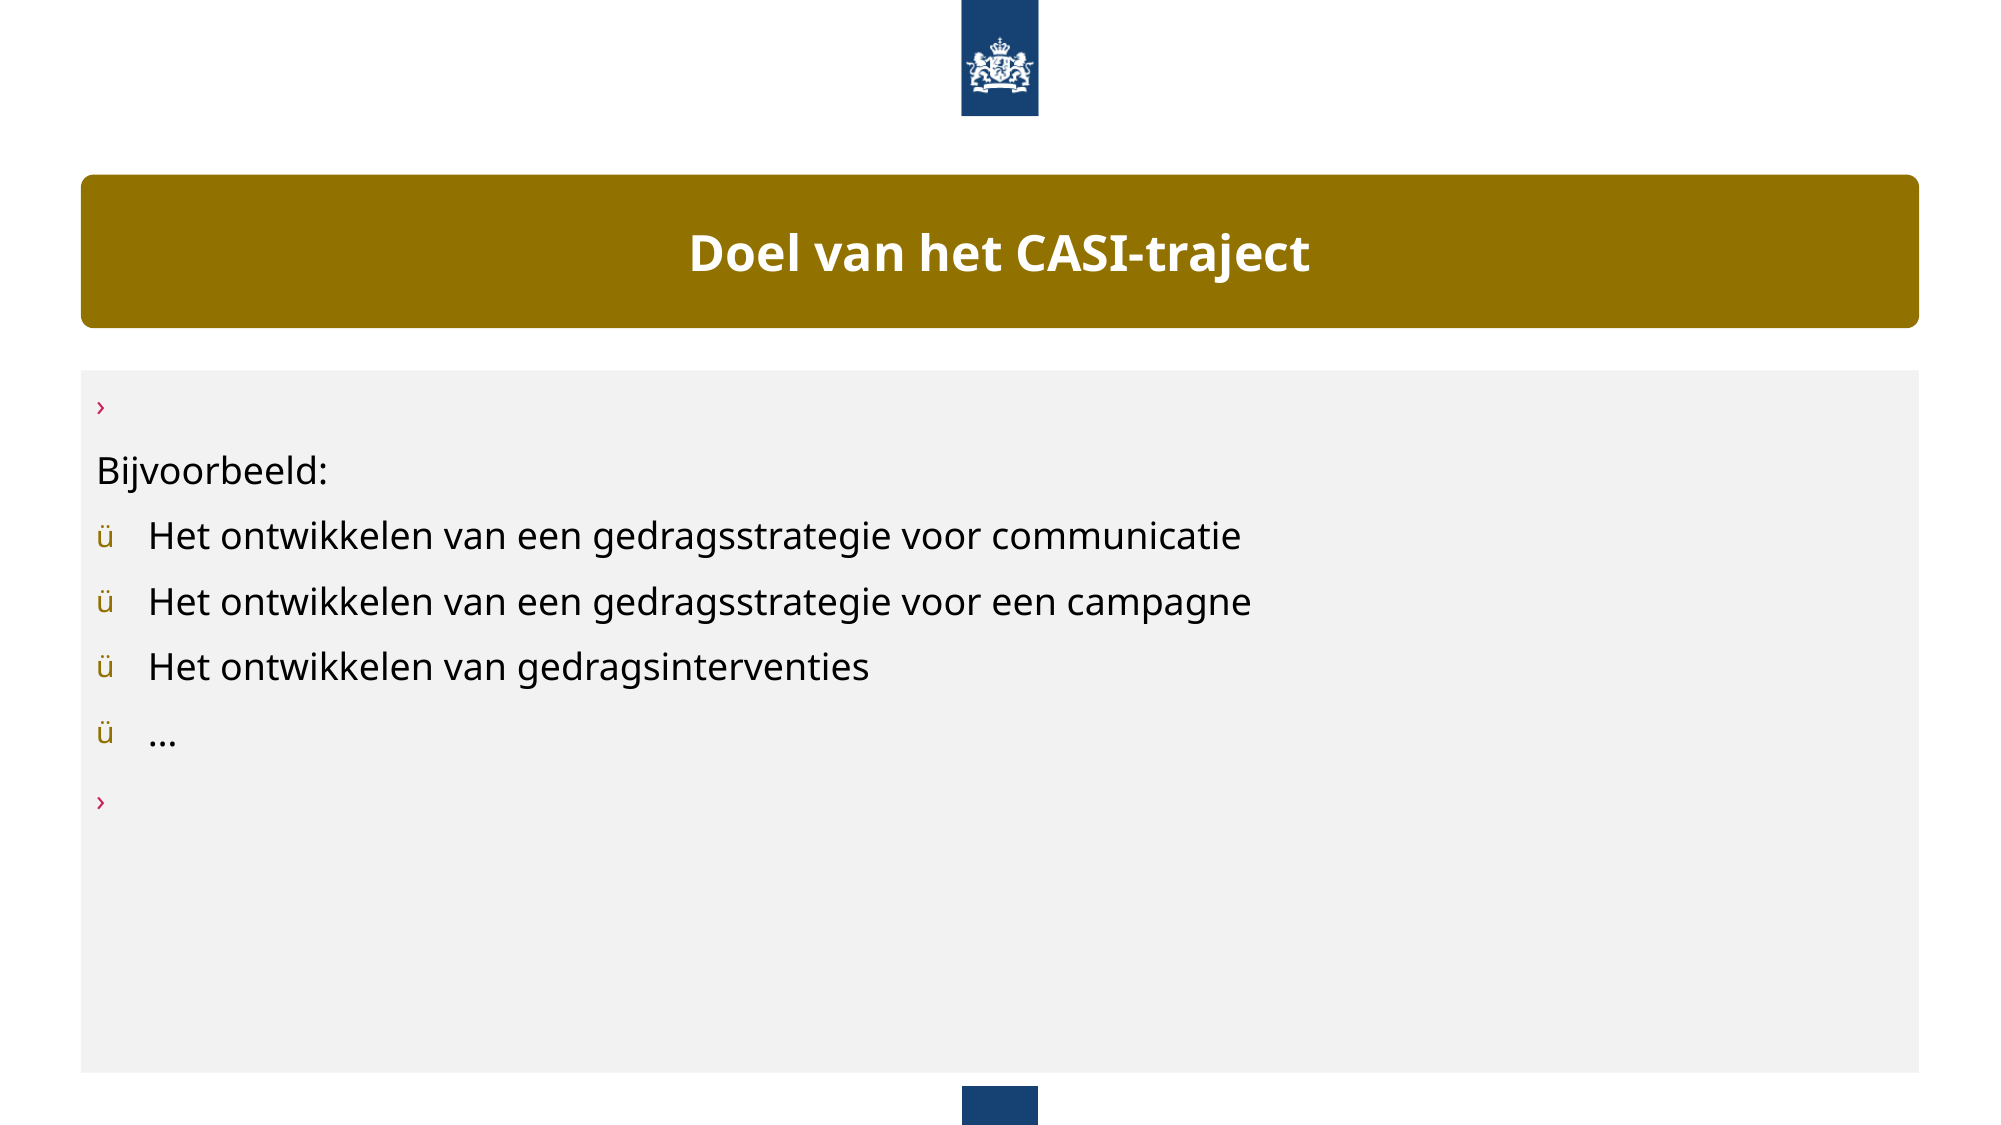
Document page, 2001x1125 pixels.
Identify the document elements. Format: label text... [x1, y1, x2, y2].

text_box Bijvoorbeeld: Het ontwikkelen van een gedragsstrategie voor communicatie Het ontwikkelen van een gedragsstrategie voor een campagne Het ontwikkelen van gedragsinterventies … [80, 370, 1919, 1073]
text_box Doel van het CASI-traject [80, 174, 1920, 329]
